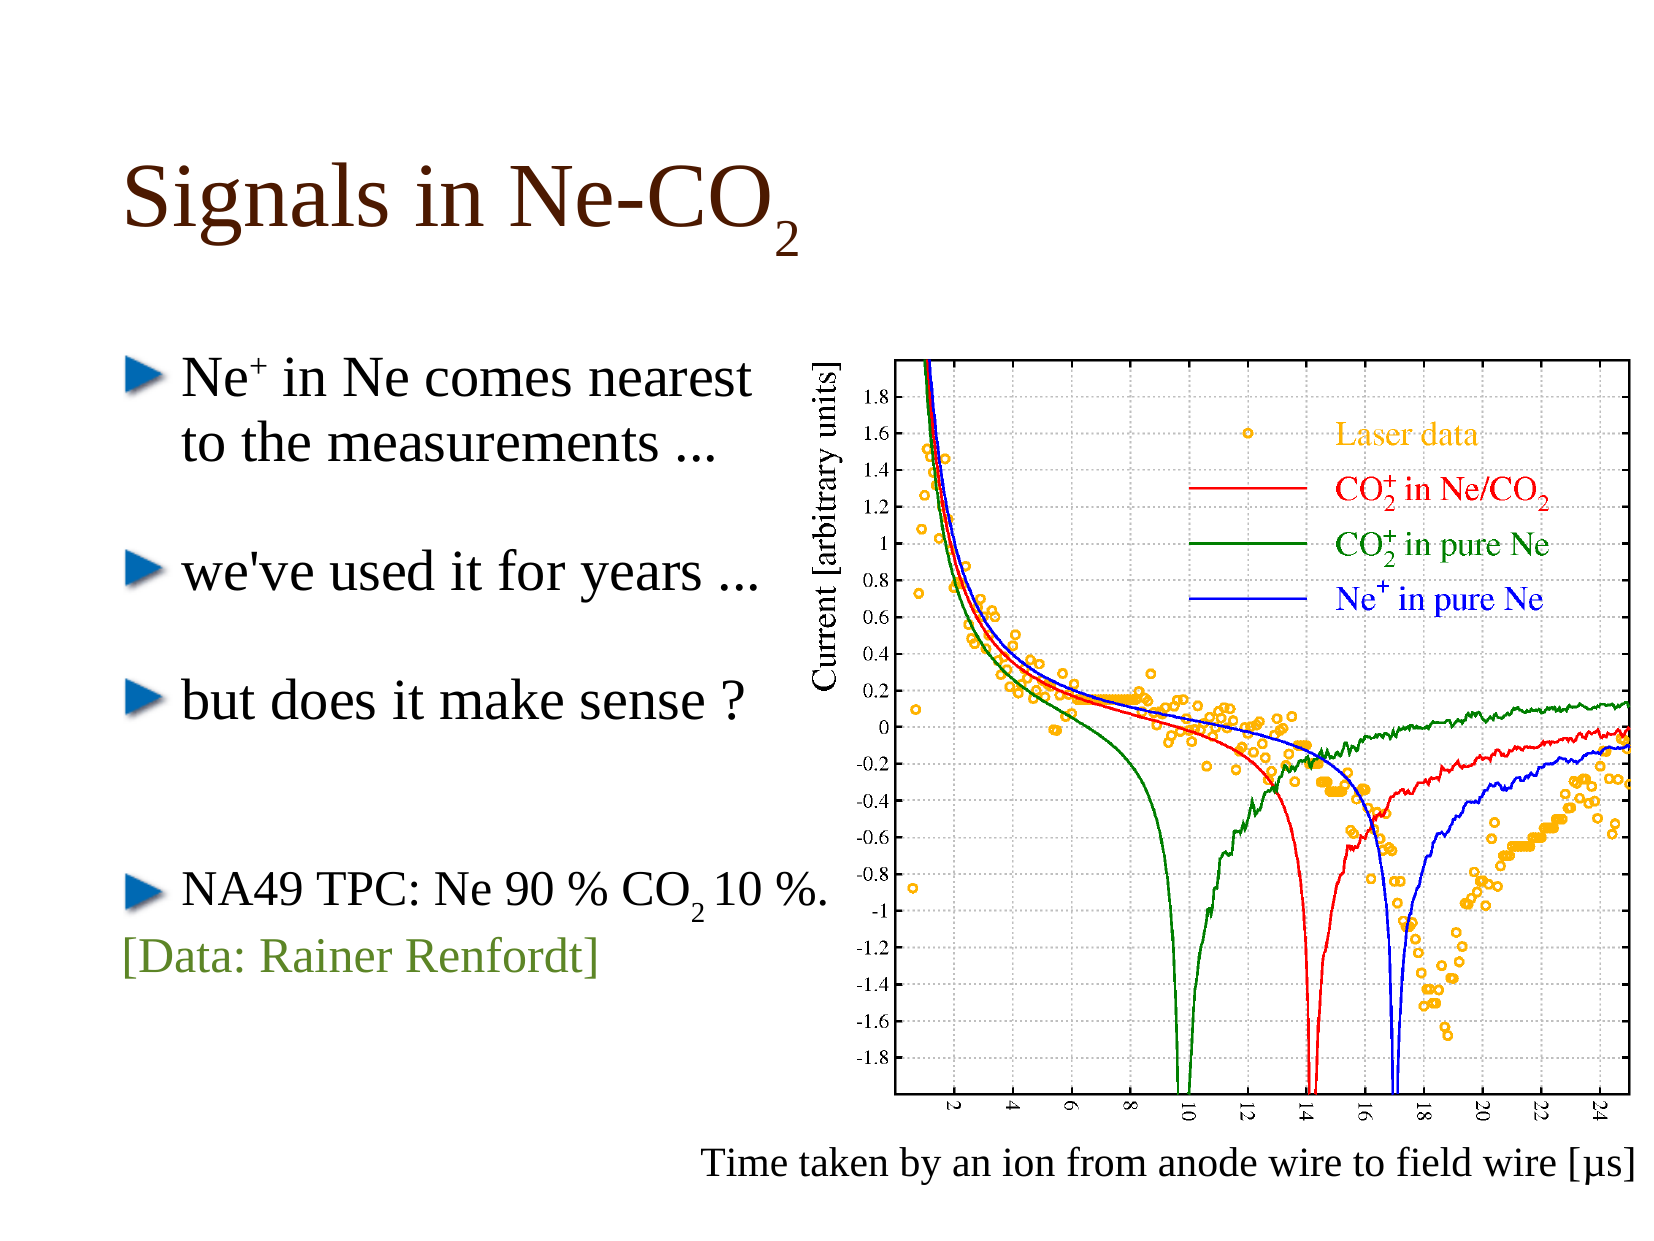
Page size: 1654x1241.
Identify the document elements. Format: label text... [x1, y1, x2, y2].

list Ne+ in Ne comes nearest to the measurements ... we've used it for years ... but does it make sense ? NA49 TPC: Ne 90 % CO2 10 %. [Data: Rainer Renfordt] [121, 344, 901, 1111]
picture [803, 358, 1631, 1139]
text_box Time taken by an ion from anode wire to field wire [µs] [700, 1139, 1634, 1191]
title Signals in Ne-CO2 [121, 102, 1620, 311]
